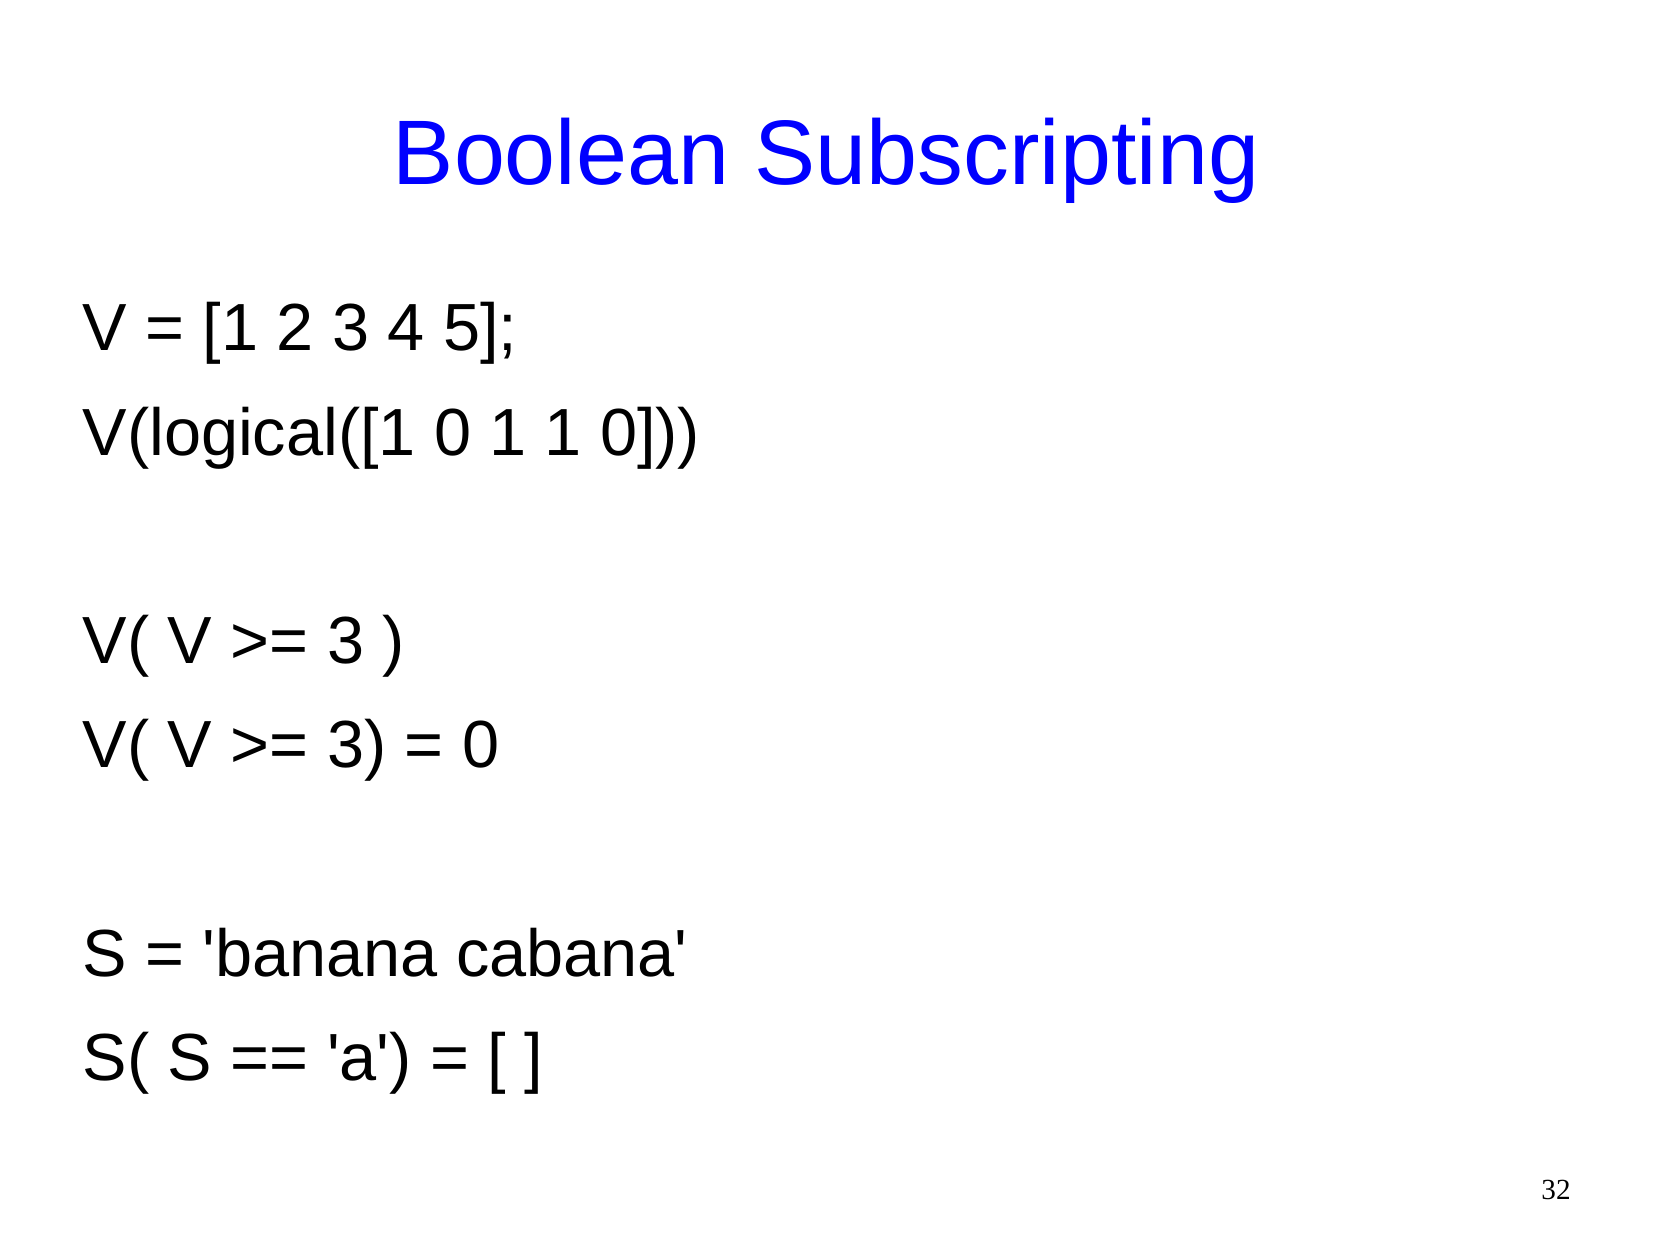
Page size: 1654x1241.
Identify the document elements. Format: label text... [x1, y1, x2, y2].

title Boolean Subscripting [82, 49, 1571, 257]
list V = [1 2 3 4 5]; V(logical([1 0 1 1 0])) V( V >= 3 ) V( V >= 3) = 0 S = 'banana cabana' S( S == 'a') = [ ] [82, 290, 1571, 1096]
